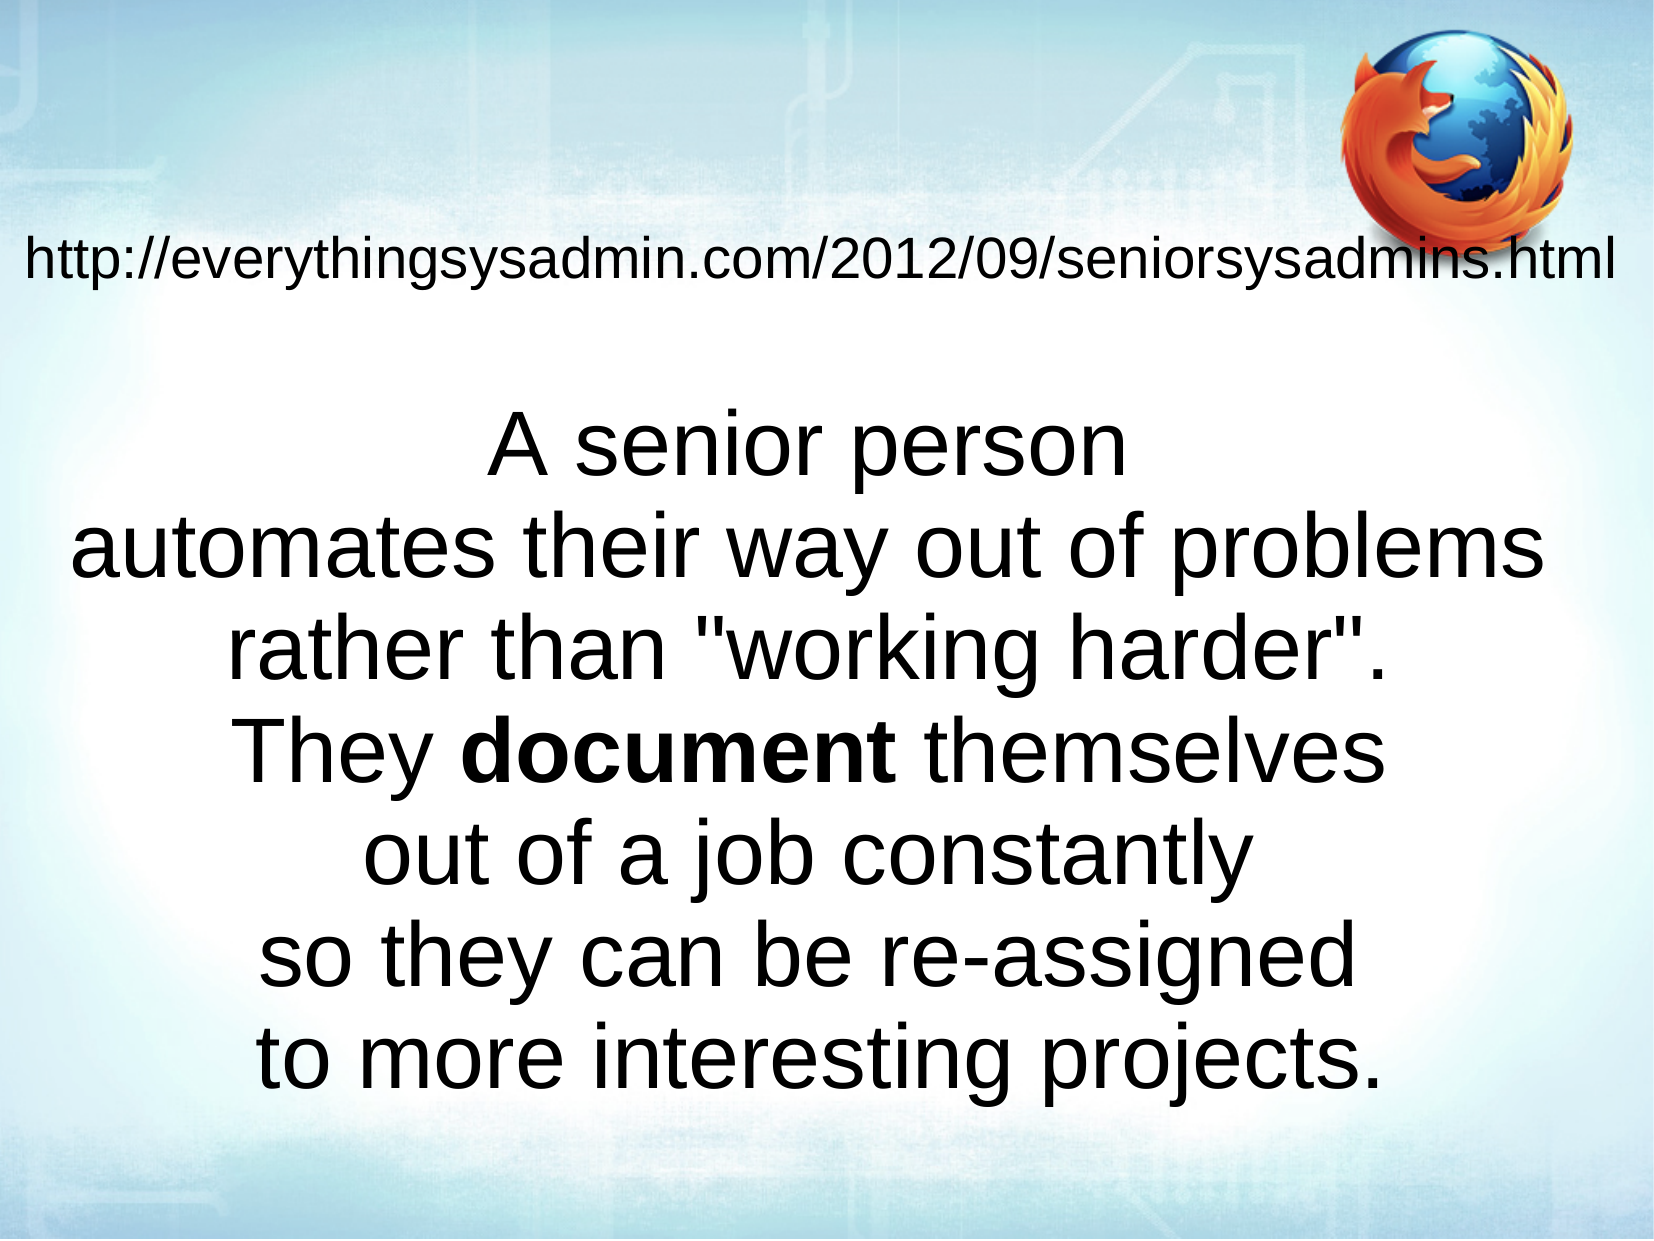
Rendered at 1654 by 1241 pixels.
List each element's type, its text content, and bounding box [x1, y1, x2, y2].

title http://everythingsysadmin.com/2012/09/seniorsysadmins.html A senior person automates their way out of problems rather than "working harder". They document themselves out of a job constantly so they can be re-assigned to more interesting projects. [13, 226, 1630, 1110]
picture [0, 0, 1654, 1239]
